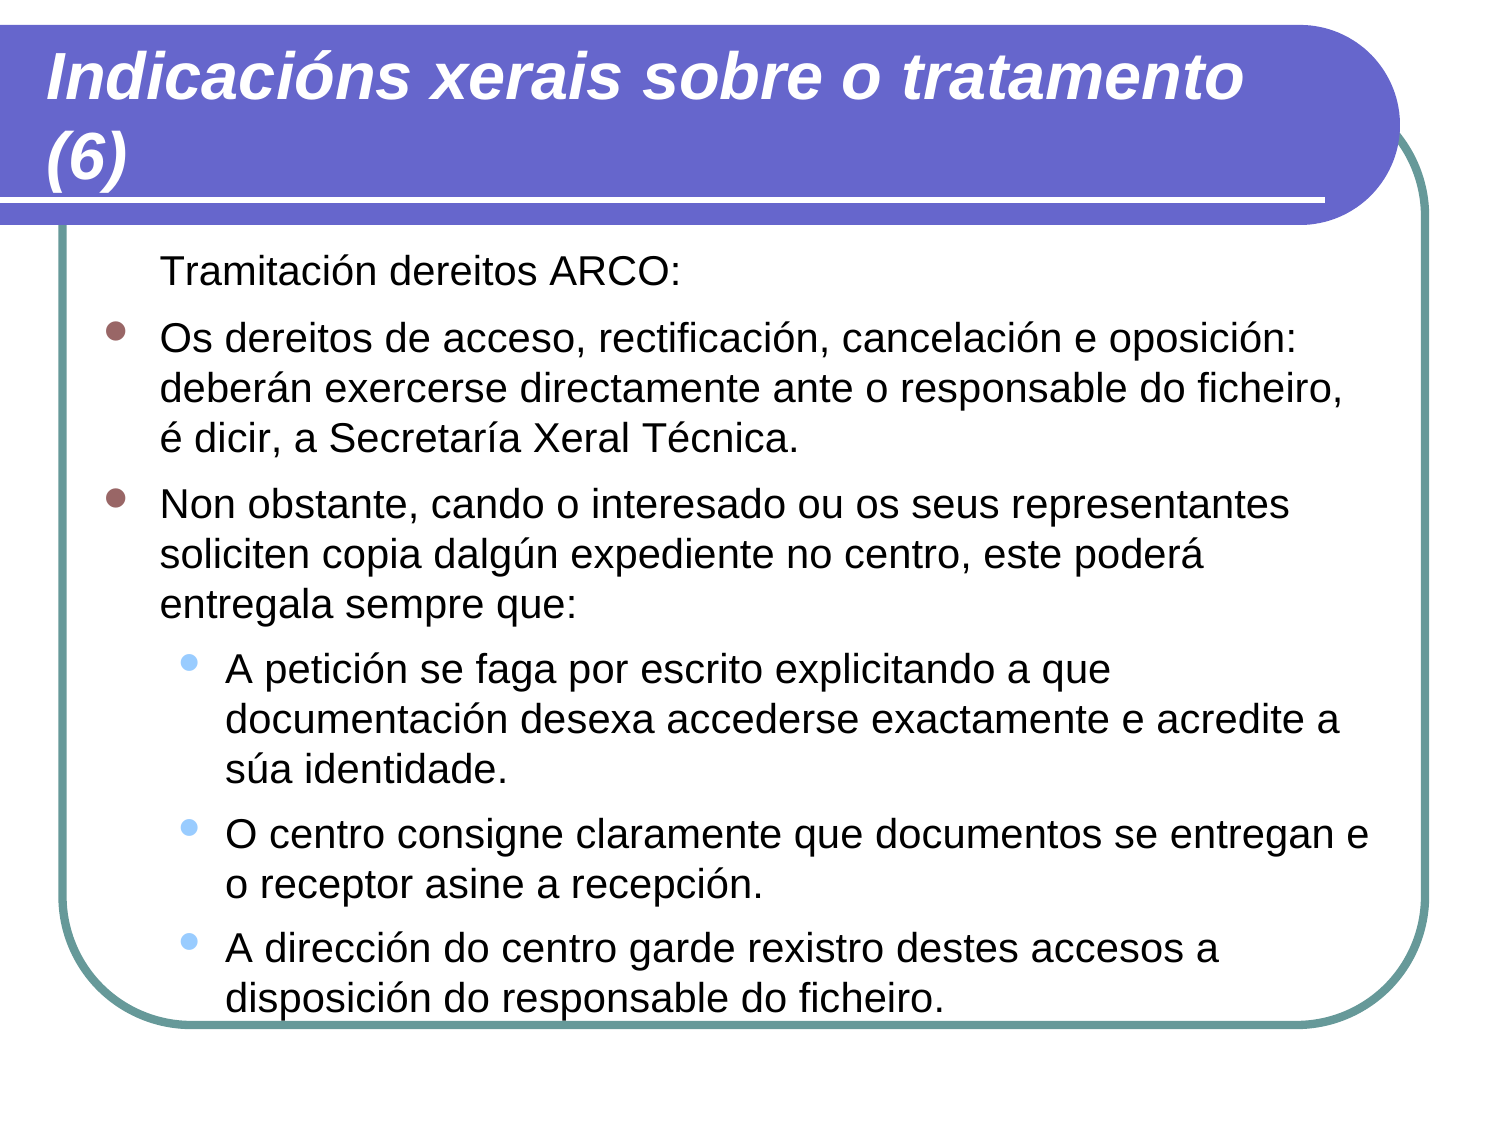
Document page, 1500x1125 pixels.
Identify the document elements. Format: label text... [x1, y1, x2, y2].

list Tramitación dereitos ARCO: Os dereitos de acceso, rectificación, cancelación e oposición: deberán exercerse directamente ante o responsable do ficheiro, é dicir, a Secretaría Xeral Técnica. Non obstante, cando o interesado ou os seus representantes soliciten copia dalgún expediente no centro, este poderá entregala sempre que: A petición se faga por escrito explicitando a que documentación desexa accederse exactamente e acredite a súa identidade. O centro consigne claramente que documentos se entregan e o receptor asine a recepción. A dirección do centro garde rexistro destes accesos a disposición do responsable do ficheiro. [88, 236, 1389, 1029]
title Indicacións xerais sobre o tratamento (6) [31, 0, 1347, 226]
